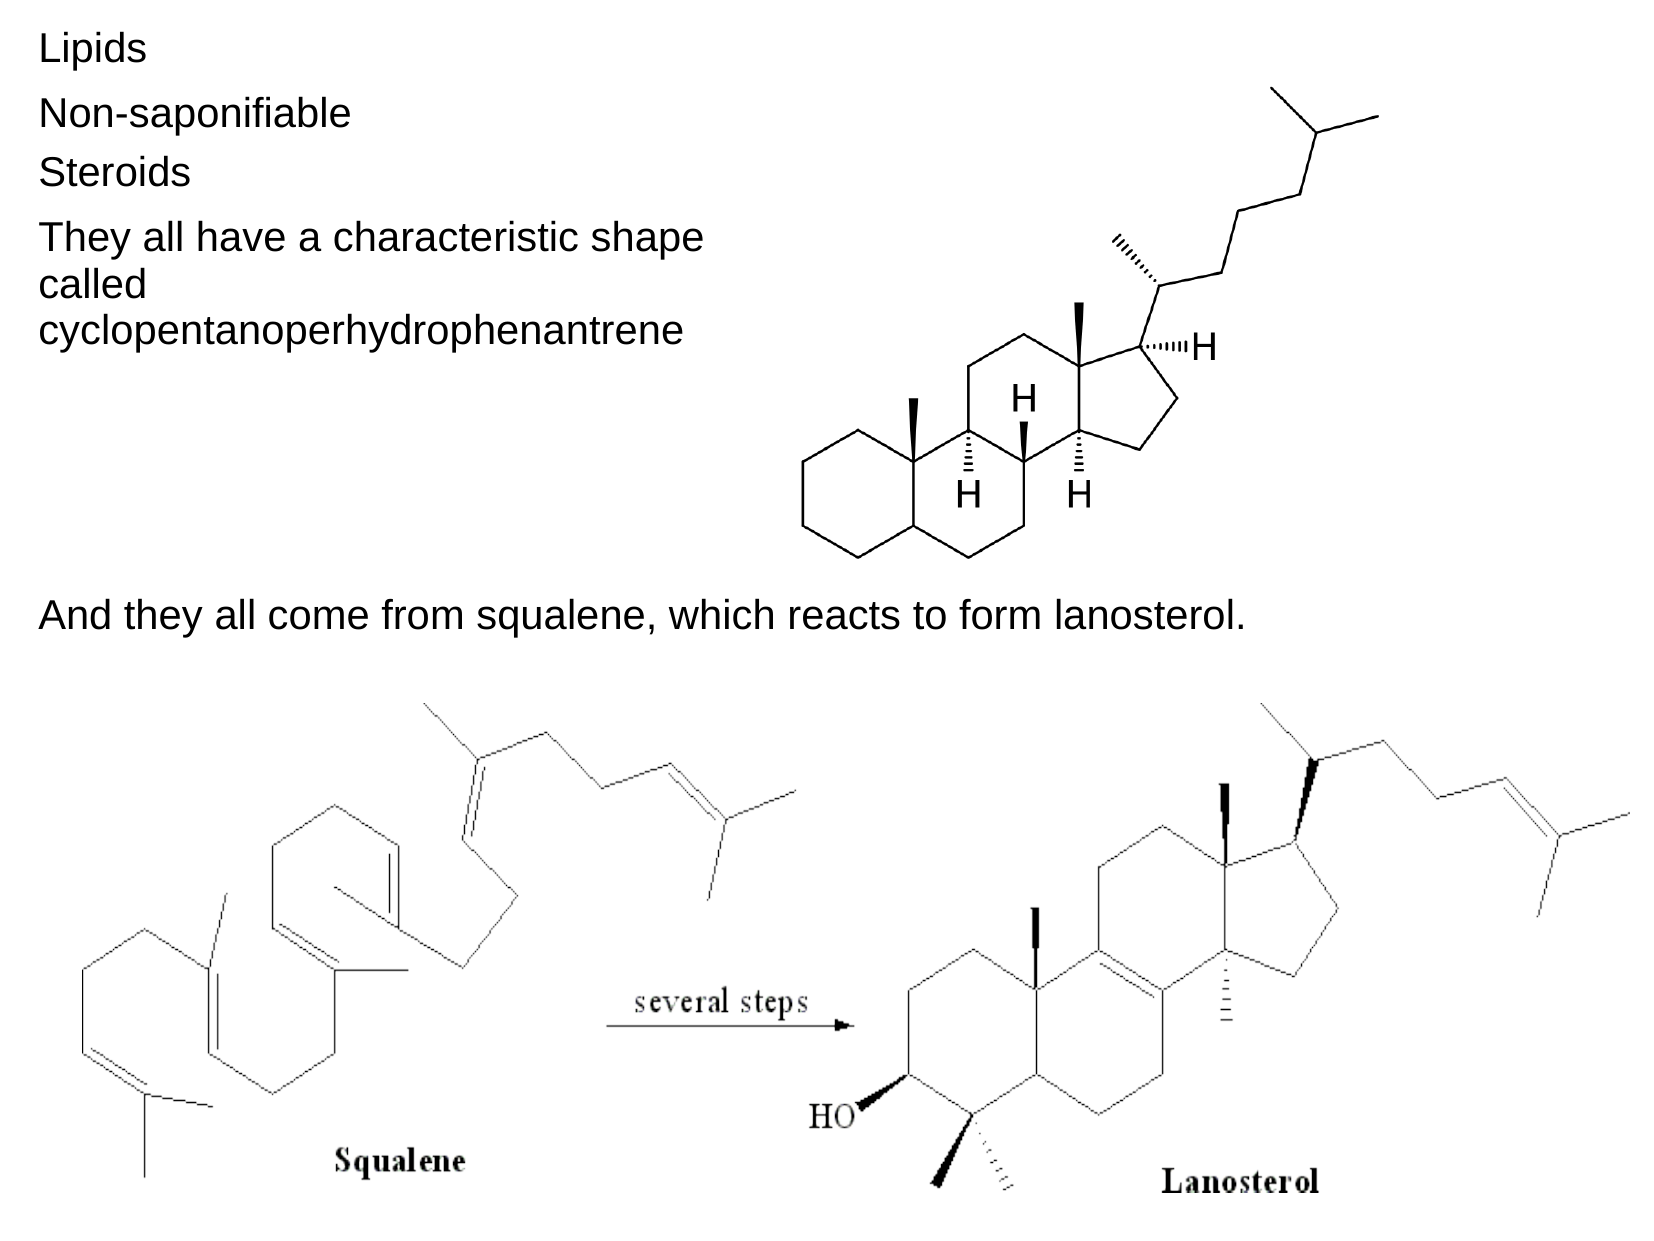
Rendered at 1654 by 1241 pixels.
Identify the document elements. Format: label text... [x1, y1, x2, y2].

picture [82, 703, 1630, 1193]
text_box They all have a characteristic shape called cyclopentanoperhydrophenantrene [23, 206, 721, 408]
text_box And they all come from squalene, which reacts to form lanosterol. [23, 584, 1630, 646]
text_box Non-saponifiable [23, 82, 414, 141]
picture [786, 49, 1394, 603]
text_box Steroids [23, 141, 626, 204]
text_box Lipids [23, 17, 355, 80]
